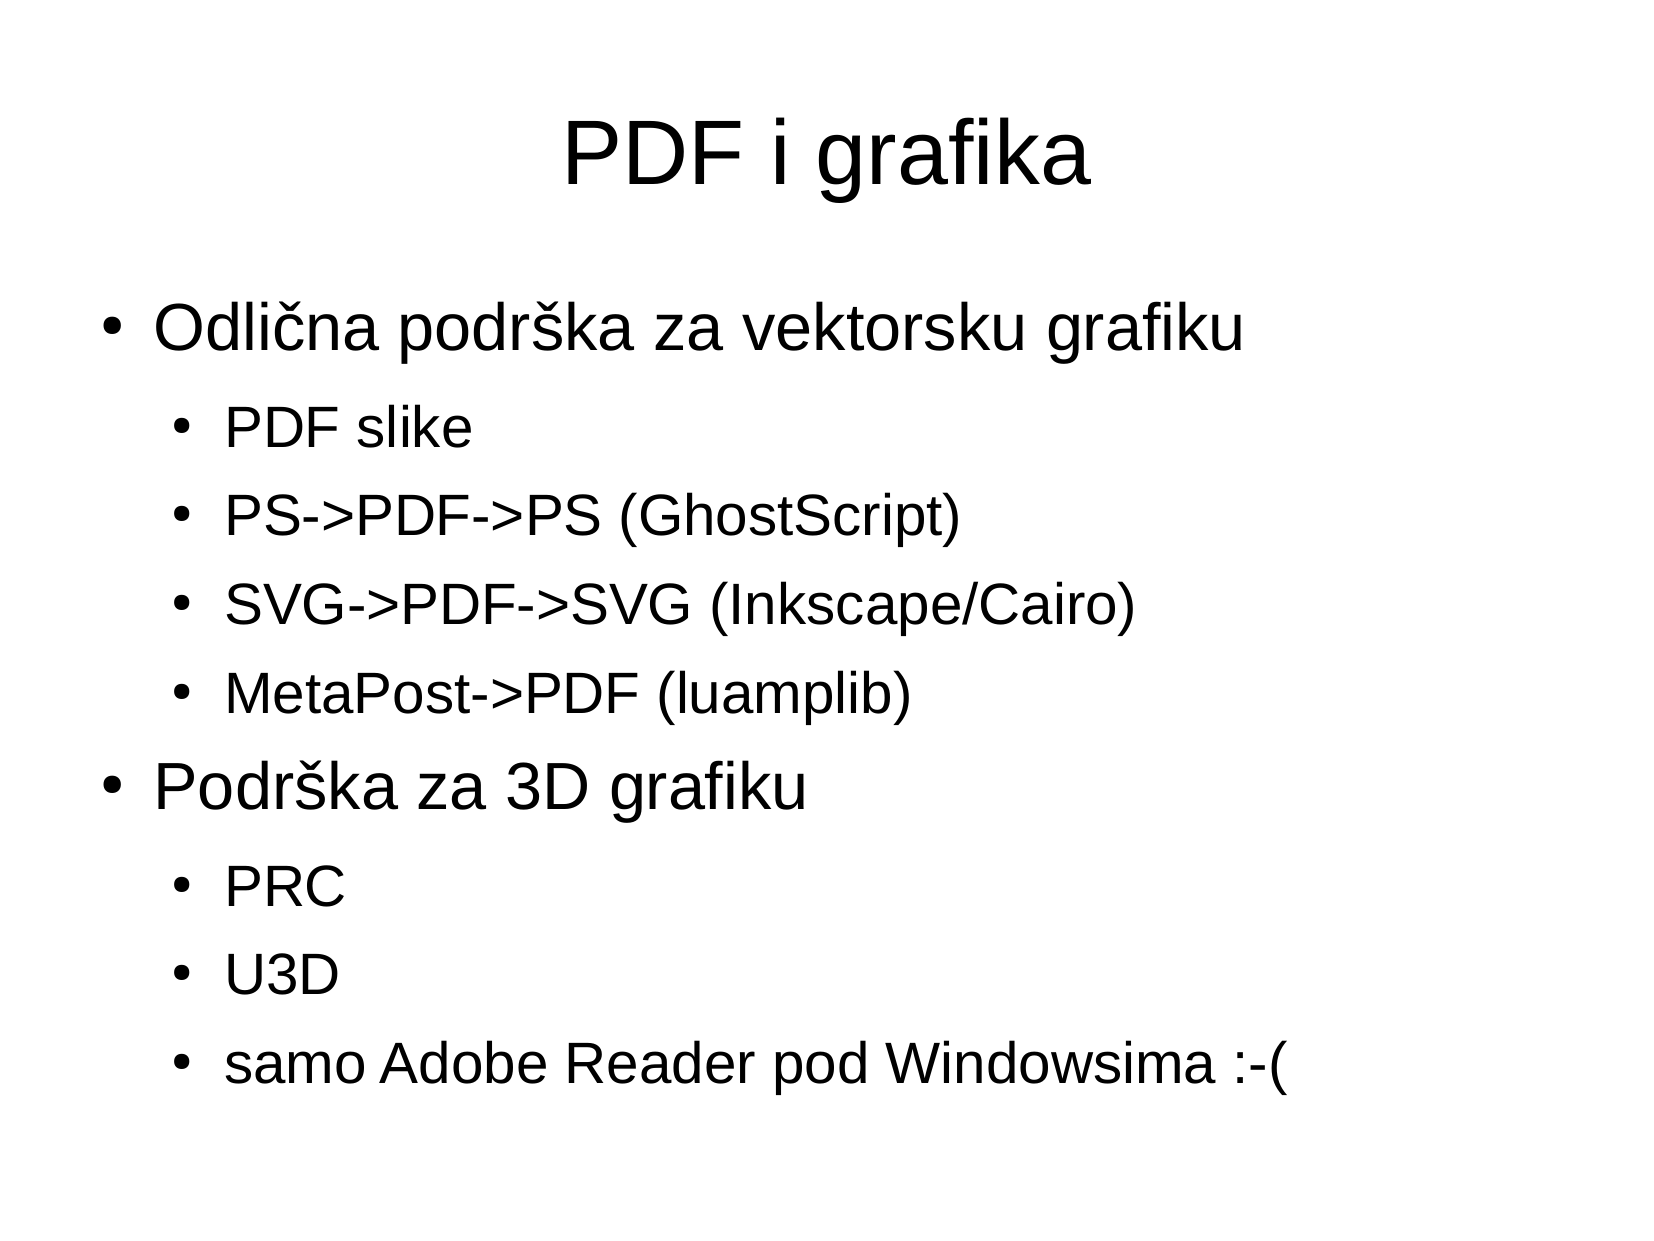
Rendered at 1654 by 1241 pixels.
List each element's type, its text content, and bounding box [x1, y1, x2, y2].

list Odlična podrška za vektorsku grafiku PDF slike PS->PDF->PS (GhostScript) SVG->PDF->SVG (Inkscape/Cairo) MetaPost->PDF (luamplib) Podrška za 3D grafiku PRC U3D samo Adobe Reader pod Windowsima :-( [82, 290, 1571, 1109]
title PDF i grafika [82, 49, 1571, 257]
